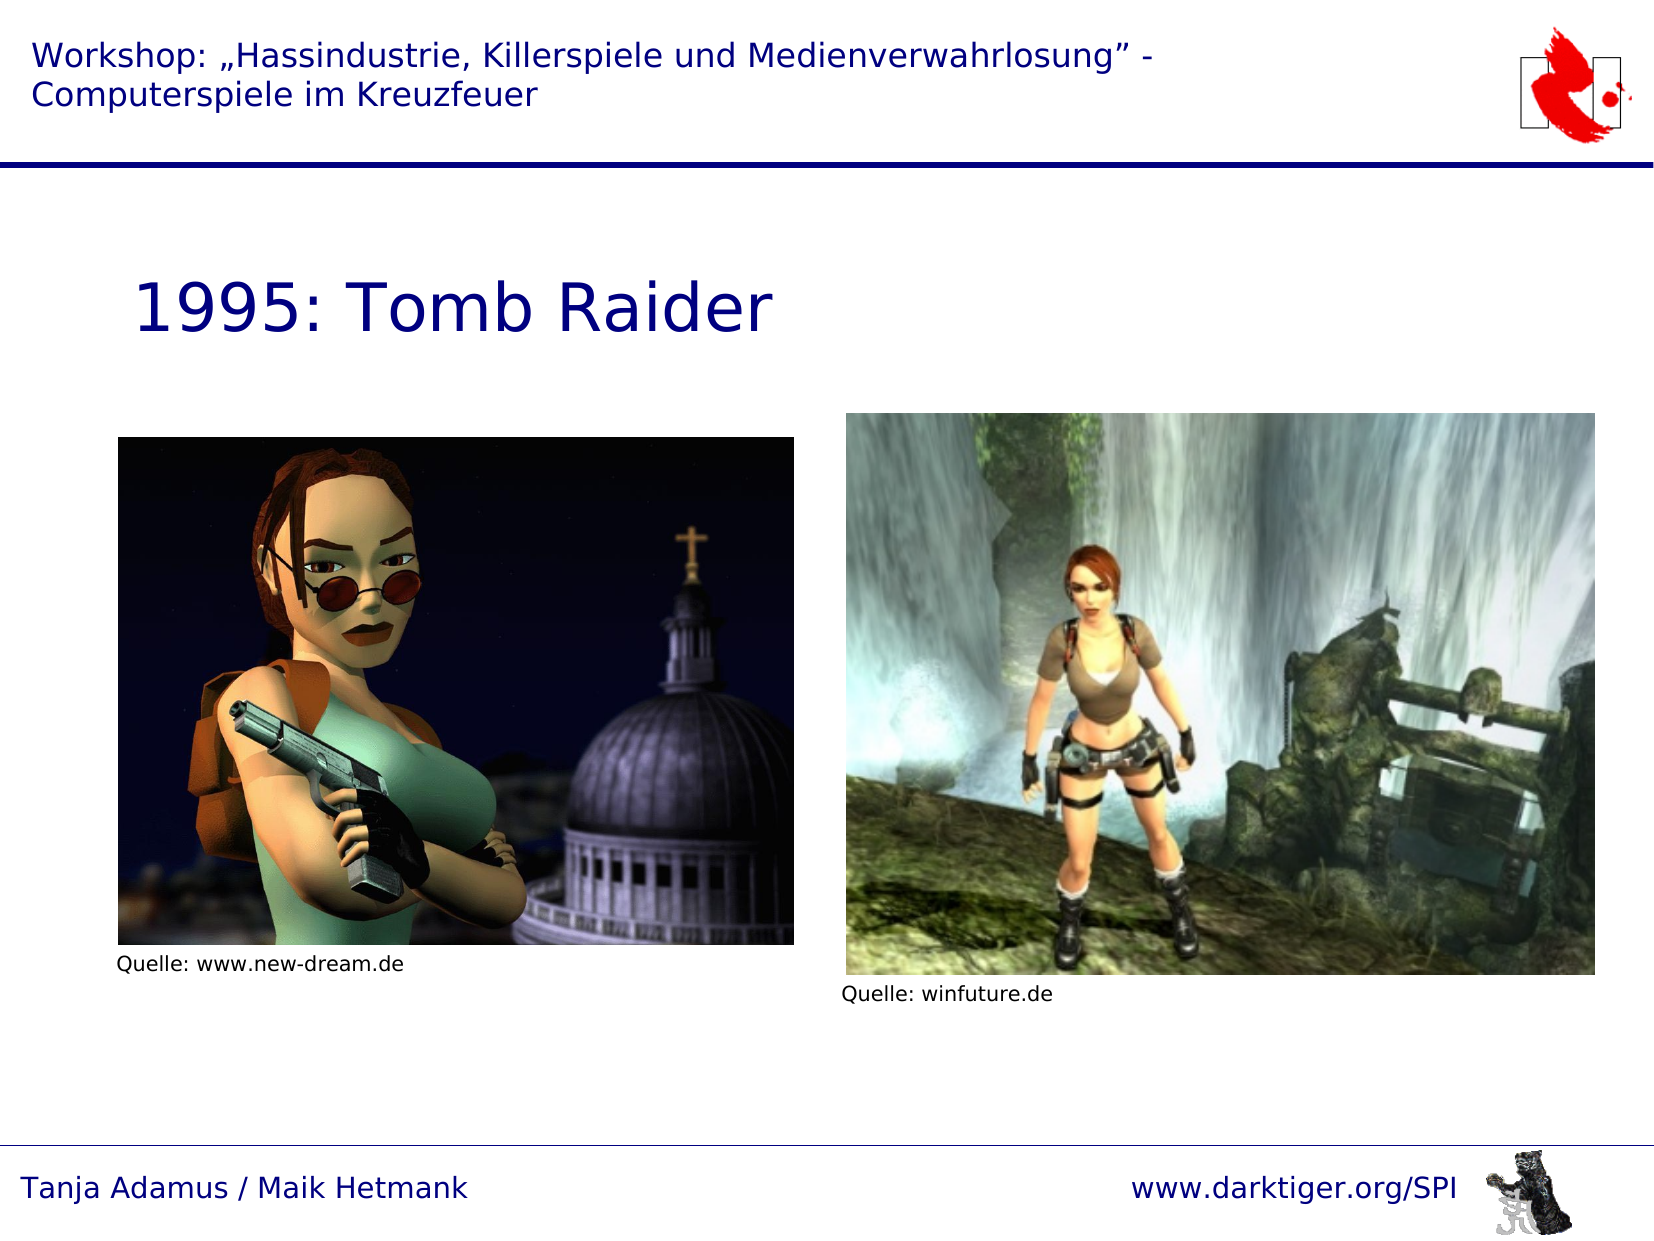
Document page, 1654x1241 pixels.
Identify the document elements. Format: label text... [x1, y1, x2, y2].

picture [118, 437, 794, 945]
picture [1503, 16, 1632, 148]
text_box Quelle: www.new-dream.de [101, 944, 420, 984]
picture [1486, 1150, 1572, 1235]
text_box Quelle: winfuture.de [826, 974, 1069, 1014]
text_box Workshop: „Hassindustrie, Killerspiele und Medienverwahrlosung” - Computerspiele im Kreuzfeuer [16, 29, 1418, 178]
text_box 1995: Tomb Raider [118, 261, 1447, 355]
picture [846, 413, 1595, 975]
